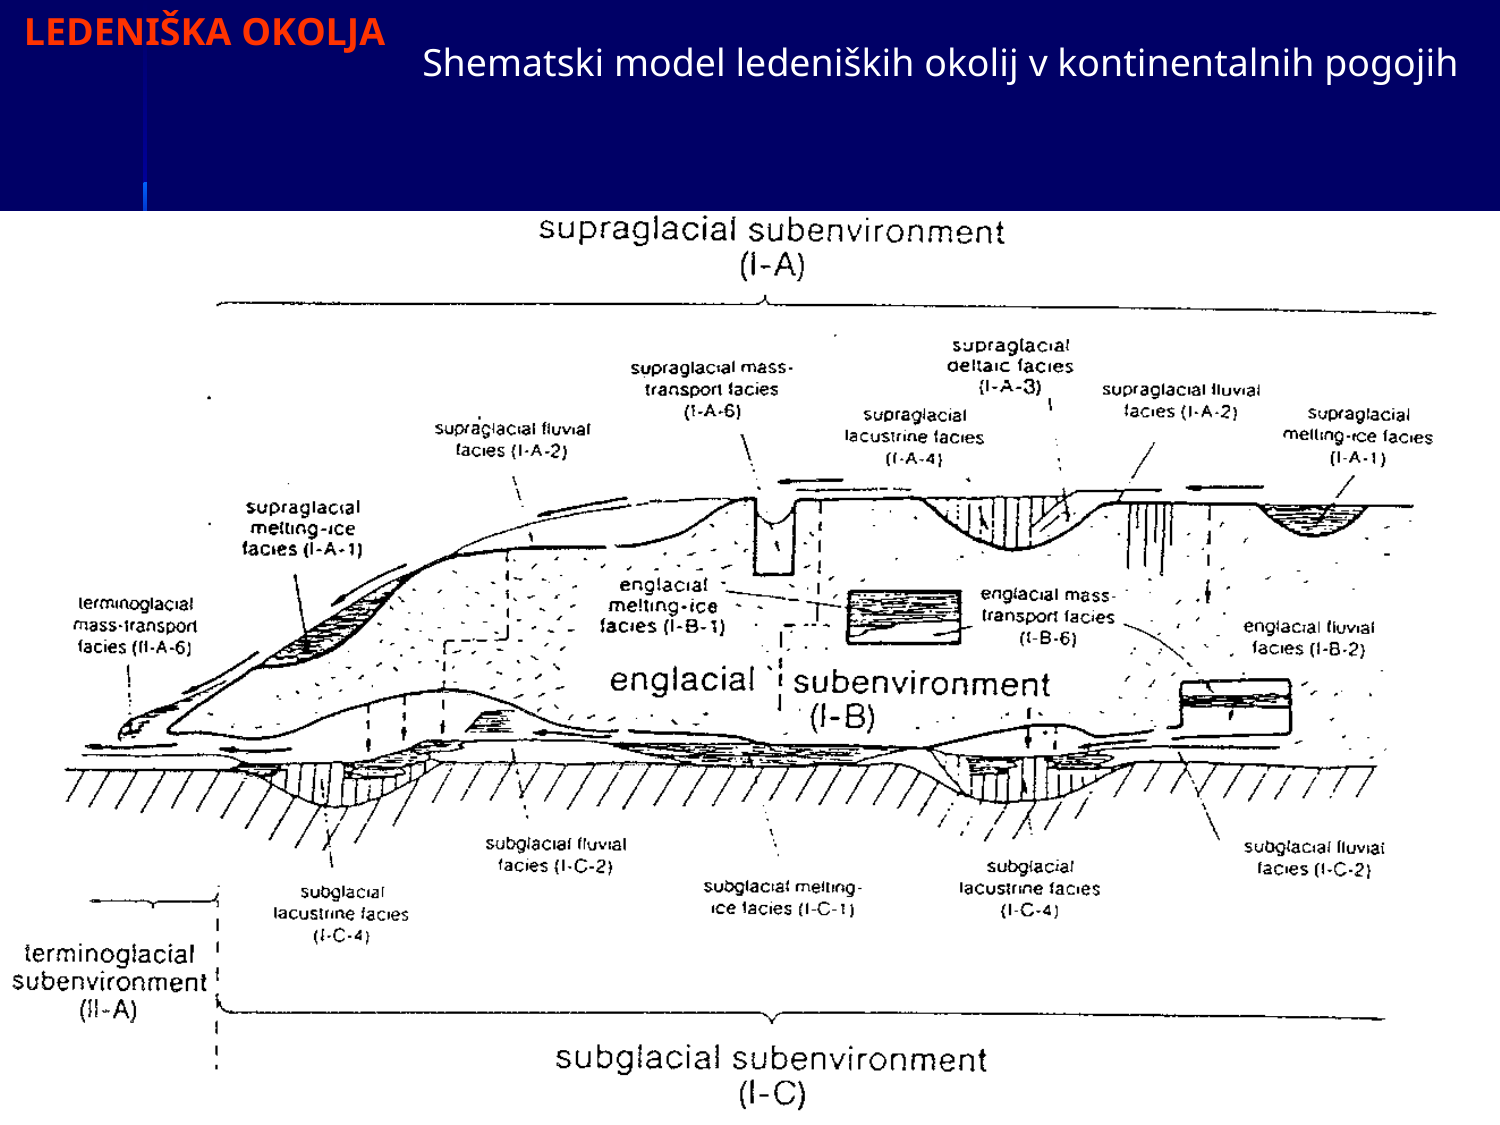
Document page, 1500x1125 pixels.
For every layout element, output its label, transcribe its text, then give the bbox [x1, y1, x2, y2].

text_box Shematski model ledeniških okolij v kontinentalnih pogojih [407, 30, 1475, 92]
text_box LEDENIŠKA OKOLJA [9, 0, 401, 61]
picture [0, 211, 1500, 1125]
